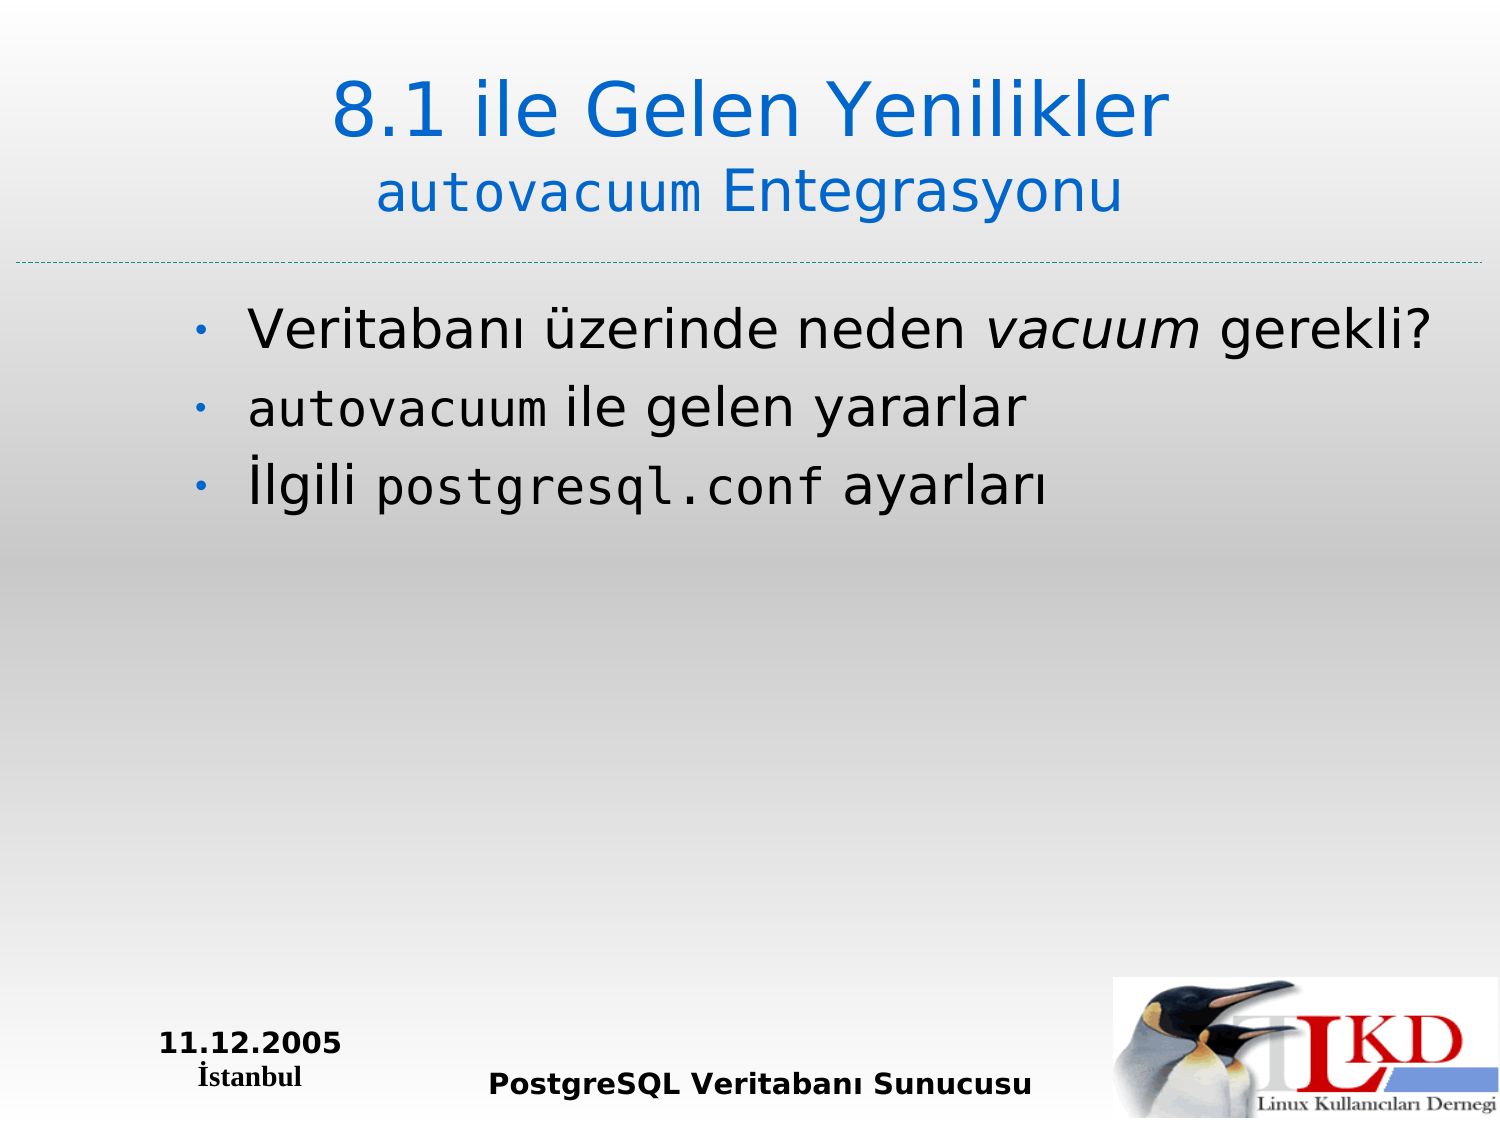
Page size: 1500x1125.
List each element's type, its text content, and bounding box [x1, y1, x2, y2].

picture [1113, 977, 1499, 1118]
title 8.1 ile Gelen Yenilikler autovacuum Entegrasyonu [0, 0, 1500, 225]
list Veritabanı üzerinde neden vacuum gerekli? autovacuum ile gelen yararlar İlgili postgresql.conf ayarları [0, 297, 1500, 975]
